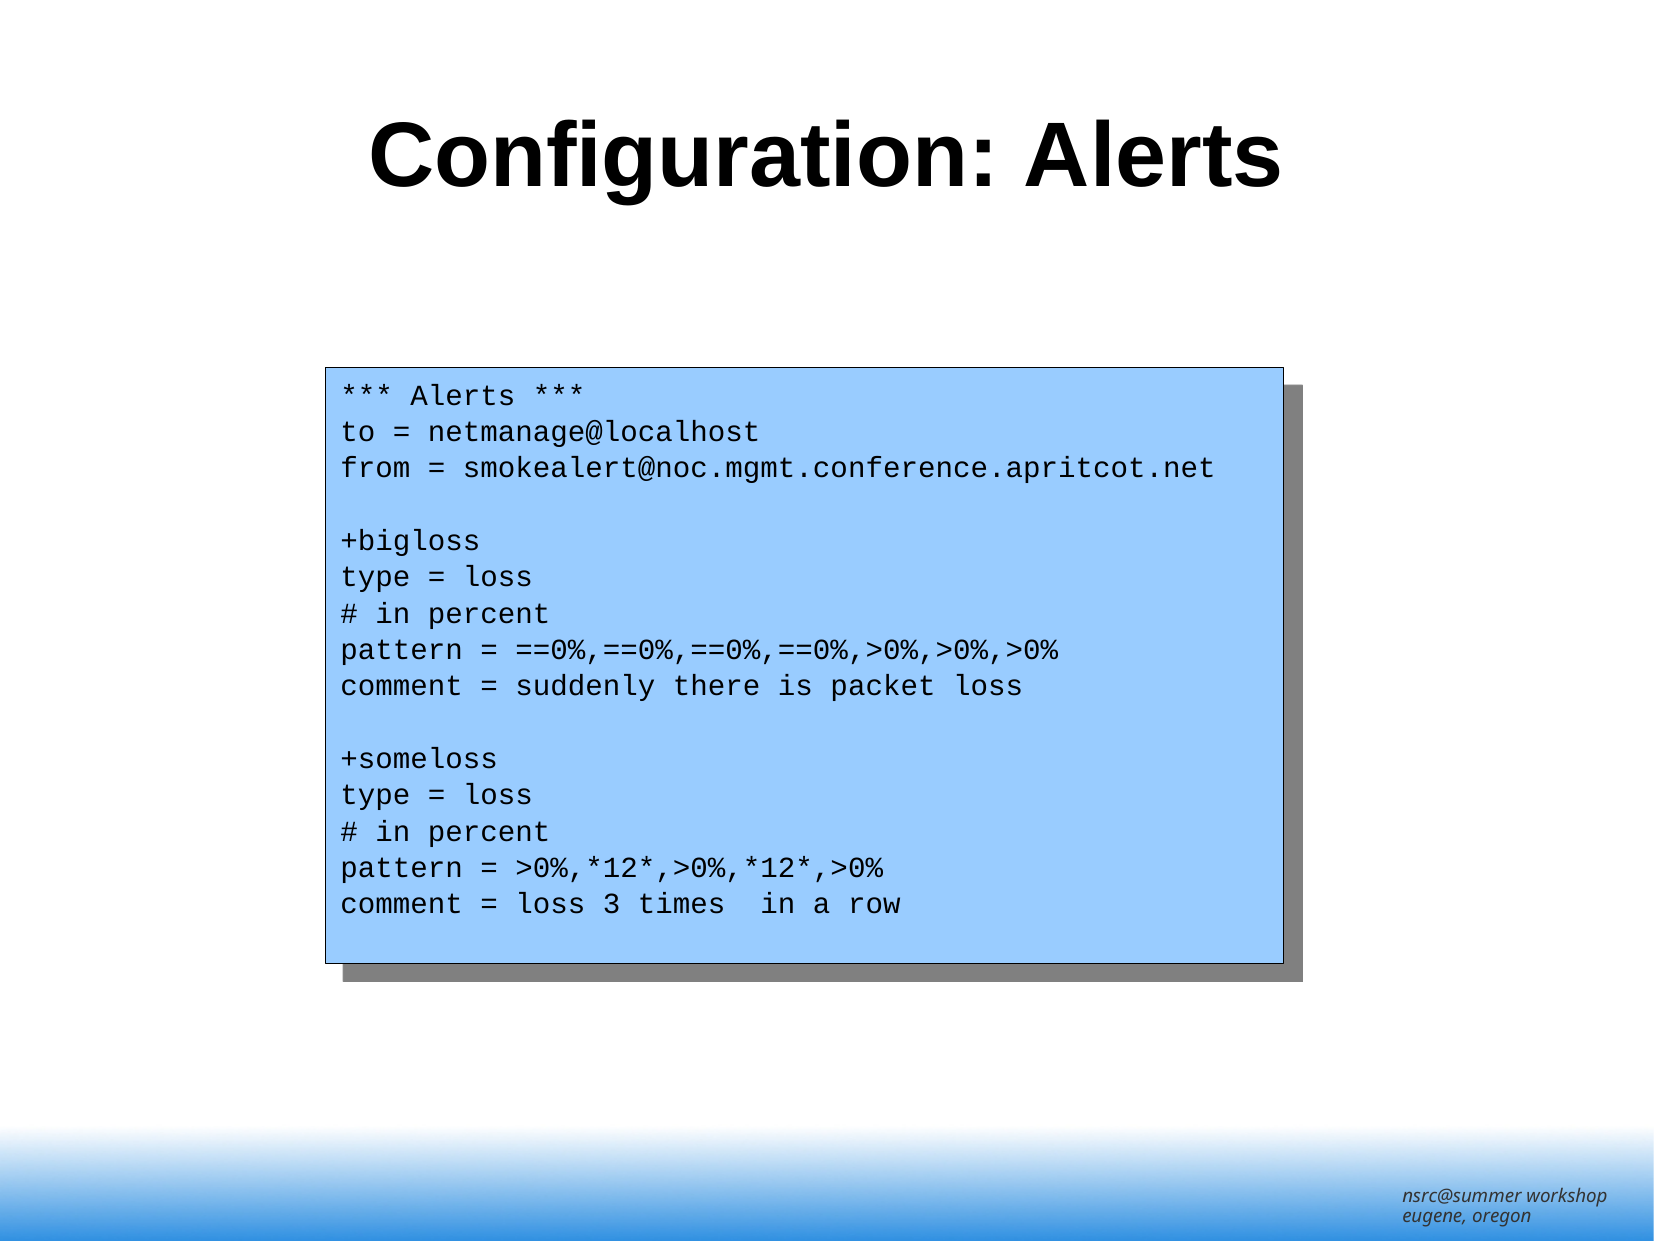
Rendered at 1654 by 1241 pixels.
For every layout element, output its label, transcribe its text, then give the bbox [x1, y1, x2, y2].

title Configuration: Alerts [82, 49, 1571, 257]
picture [0, 1124, 1654, 1241]
text_box *** Alerts *** to = netmanage@localhost from = smokealert@noc.mgmt.conference.apritcot.net +bigloss type = loss # in percent pattern = ==0%,==0%,==0%,==0%,>0%,>0%,>0% comment = suddenly there is packet loss +someloss type = loss # in percent pattern = >0%,*12*,>0%,*12*,>0% comment = loss 3 times in a row [325, 367, 1284, 964]
